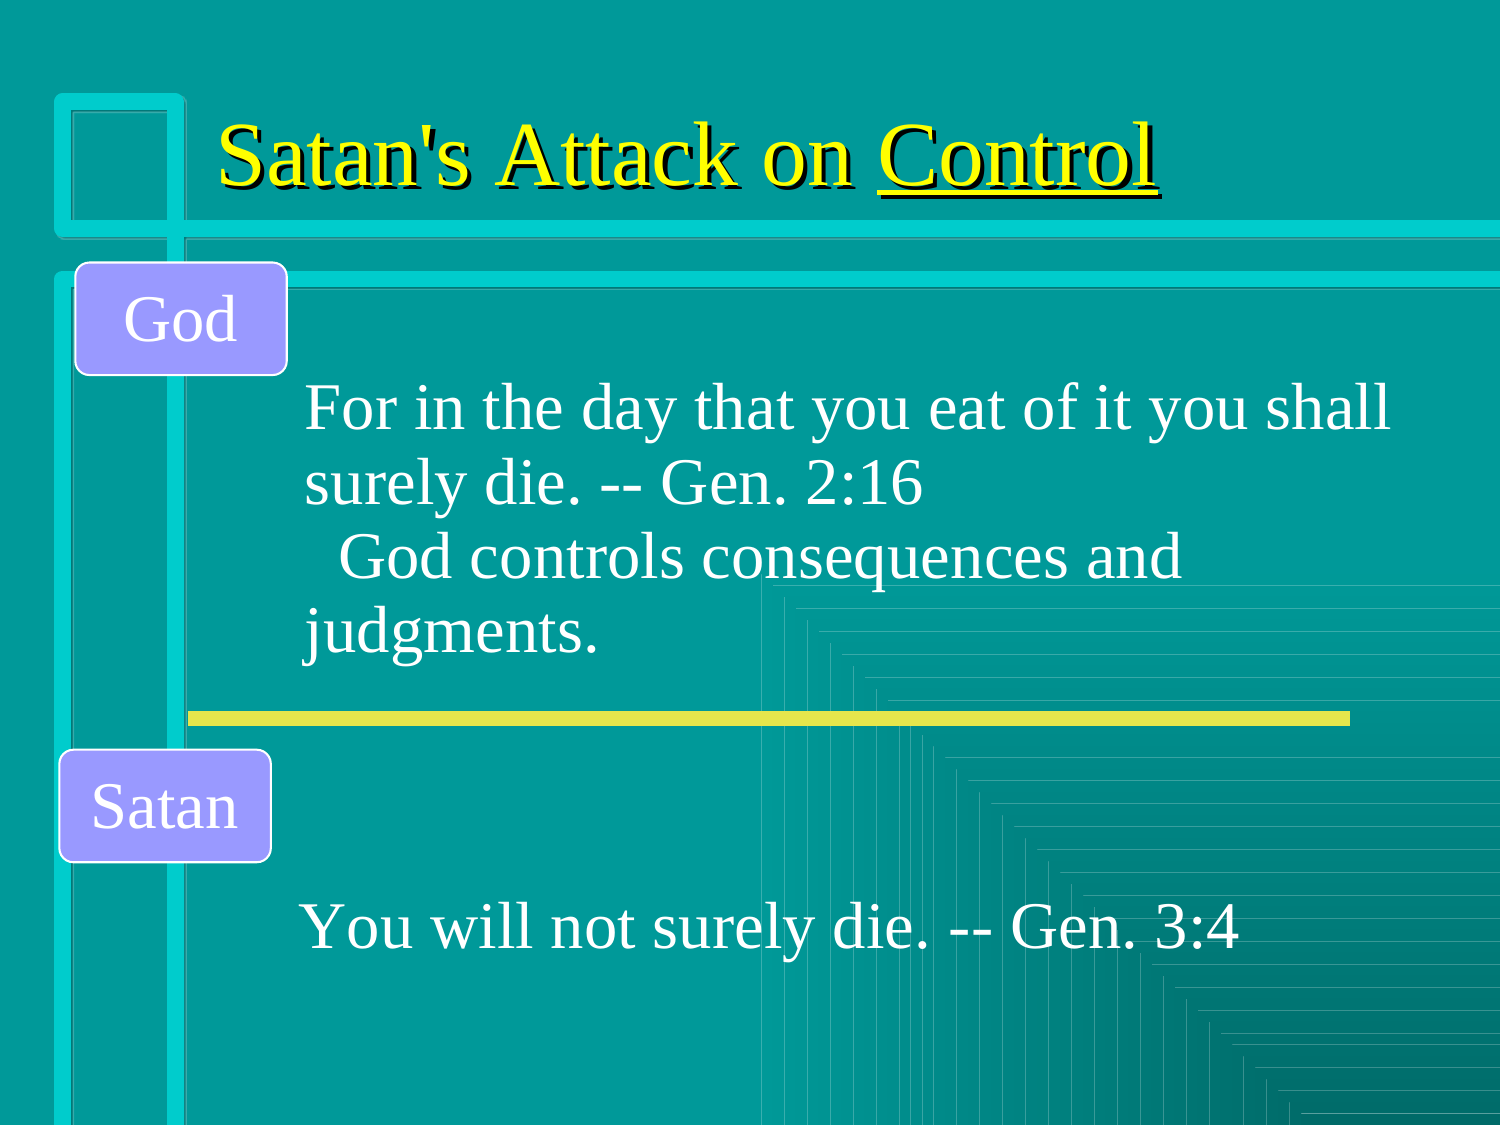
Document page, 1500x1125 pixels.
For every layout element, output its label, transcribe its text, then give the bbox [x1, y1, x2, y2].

title Satan's Attack on Control [200, 34, 1476, 213]
text_box You will not surely die. -- Gen. 3:4 [284, 881, 1485, 971]
text_box God [75, 262, 287, 376]
text_box For in the day that you eat of it you shall surely die. -- Gen. 2:16 God controls consequences and judgments. [289, 363, 1453, 675]
text_box Satan [59, 749, 271, 863]
